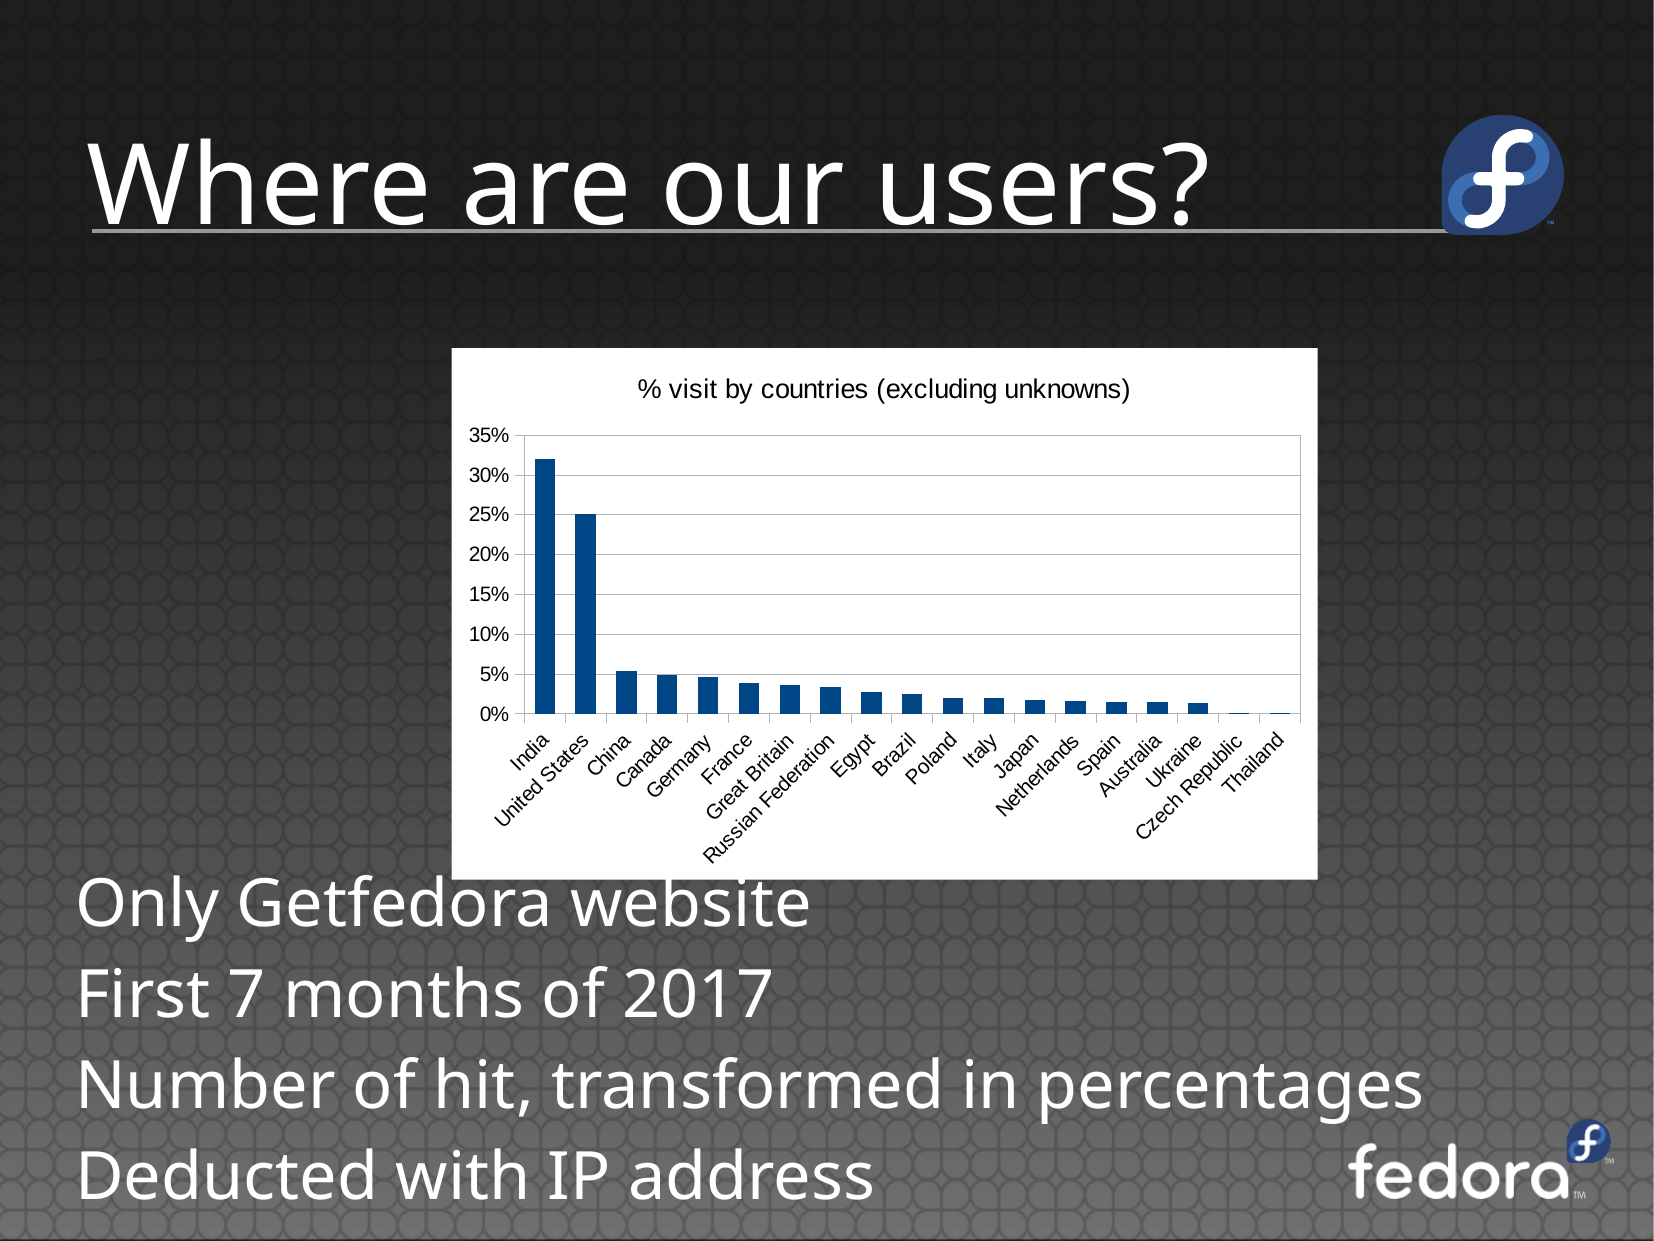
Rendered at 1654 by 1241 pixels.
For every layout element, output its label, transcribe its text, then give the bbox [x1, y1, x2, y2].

title Only Getfedora website First 7 months of 2017 Number of hit, transformed in percentages Deducted with IP address [75, 902, 1564, 1173]
title Where are our users? [86, 112, 1576, 249]
picture [0, 0, 1654, 1241]
chart [451, 348, 1318, 880]
